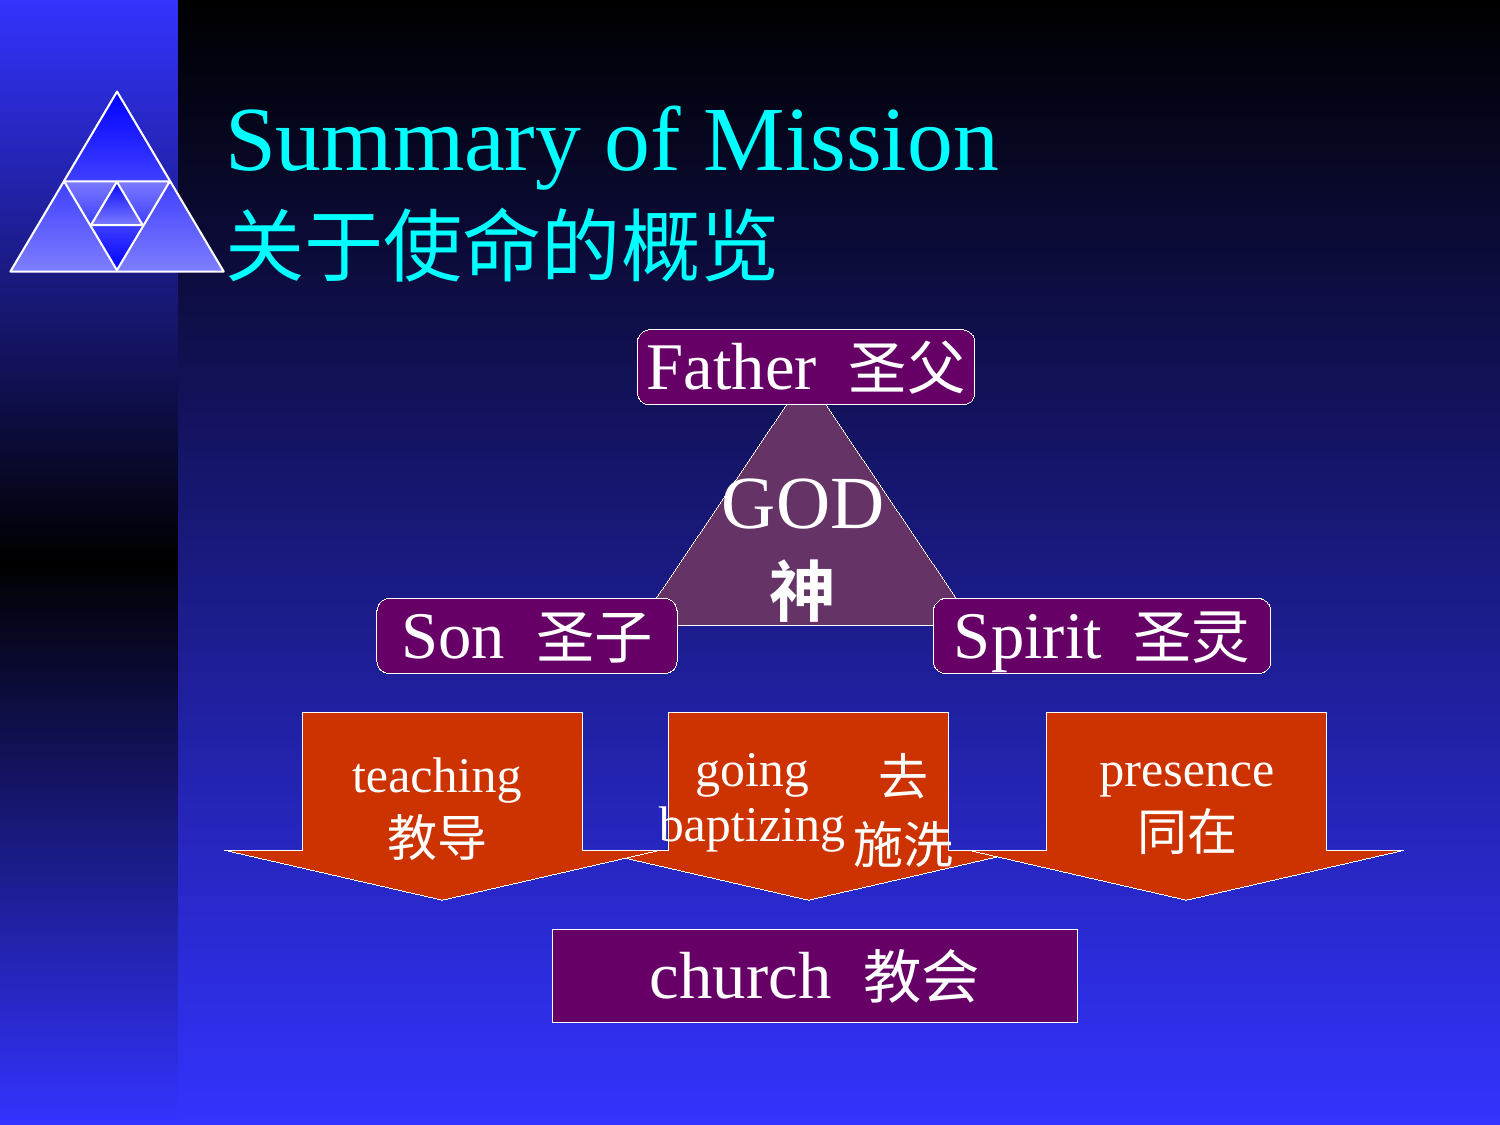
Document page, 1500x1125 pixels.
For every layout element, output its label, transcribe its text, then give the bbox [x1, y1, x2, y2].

text_box [753, 405, 860, 454]
text_box presence 同在 [1042, 734, 1332, 865]
text_box [1048, 850, 1404, 901]
text_box [916, 538, 957, 626]
text_box GOD 神 [690, 454, 916, 634]
text_box [642, 862, 945, 901]
text_box 去 施洗 [759, 734, 1048, 869]
text_box [656, 547, 690, 626]
title Summary of Mission 关于使命的概览 [225, 95, 1463, 292]
text_box church 教会 [552, 929, 1078, 1023]
text_box Son 圣子 [376, 598, 678, 674]
text_box [224, 850, 292, 866]
text_box [302, 712, 639, 869]
text_box Father 圣父 [637, 329, 975, 405]
text_box [1046, 712, 1327, 734]
text_box [315, 871, 570, 901]
text_box Spirit 圣灵 [933, 598, 1271, 674]
text_box teaching 教导 [292, 740, 582, 871]
text_box going baptizing [639, 734, 759, 862]
text_box [668, 712, 949, 734]
